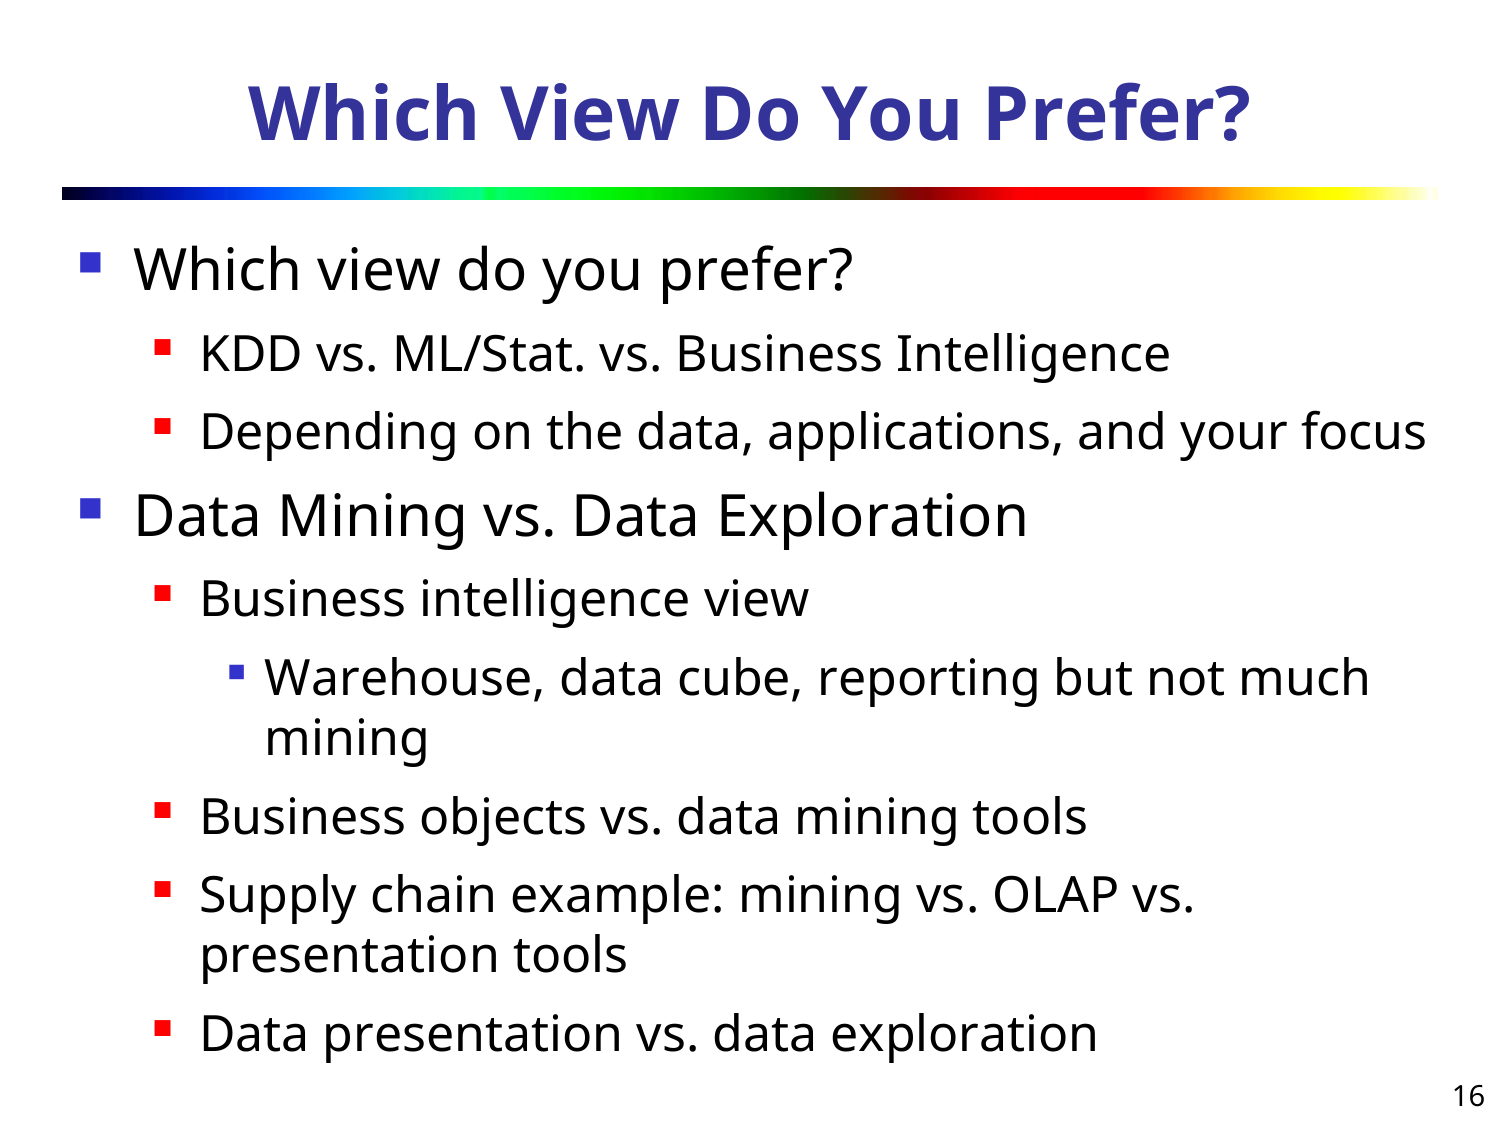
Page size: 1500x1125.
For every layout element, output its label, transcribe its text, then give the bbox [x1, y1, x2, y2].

list Which view do you prefer? KDD vs. ML/Stat. vs. Business Intelligence Depending on the data, applications, and your focus Data Mining vs. Data Exploration Business intelligence view Warehouse, data cube, reporting but not much mining Business objects vs. data mining tools Supply chain example: mining vs. OLAP vs. presentation tools Data presentation vs. data exploration [62, 224, 1450, 1125]
text_box <number> [1450, 1050, 1500, 1125]
title Which View Do You Prefer? [0, 37, 1500, 163]
